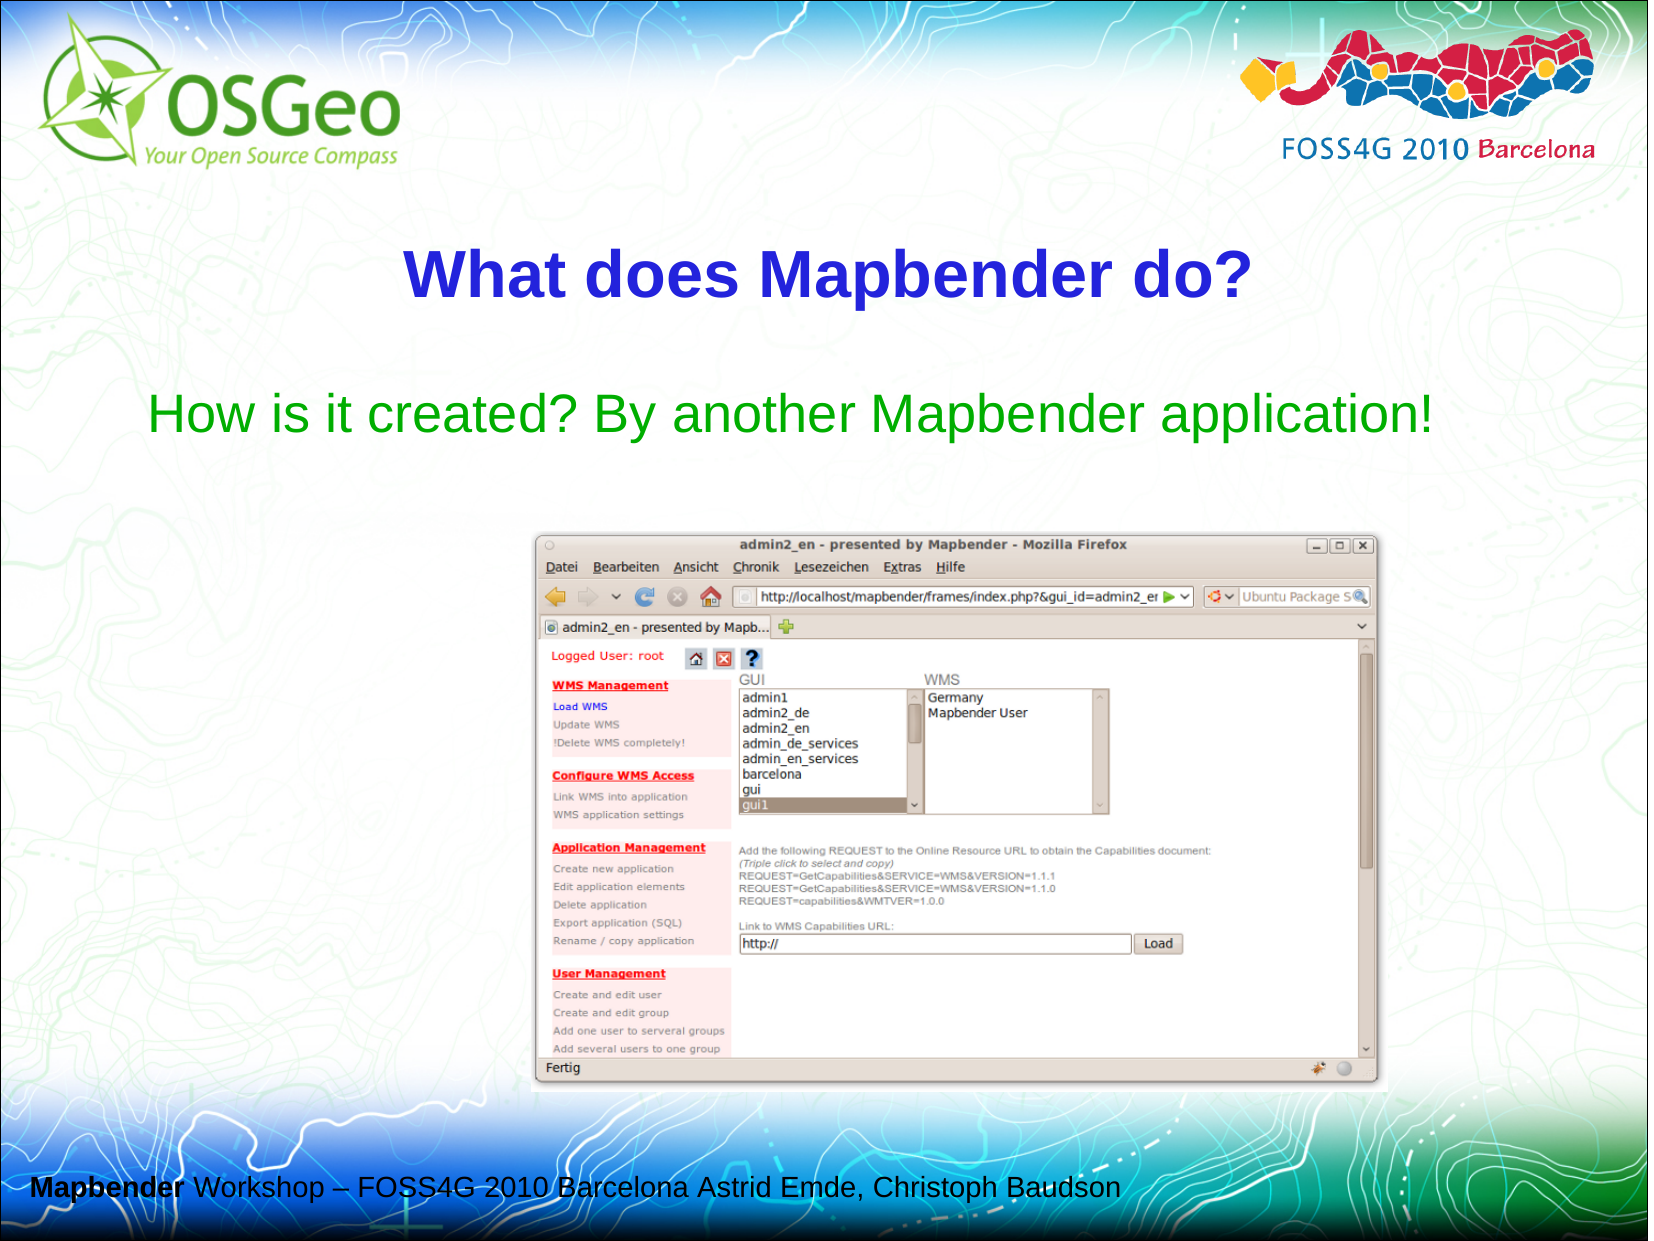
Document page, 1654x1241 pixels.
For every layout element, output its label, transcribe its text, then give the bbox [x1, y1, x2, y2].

list How is it created? By another Mapbender application! [76, 383, 1565, 1188]
picture [1, 1, 1647, 1240]
title What does Mapbender do? [82, 208, 1571, 342]
